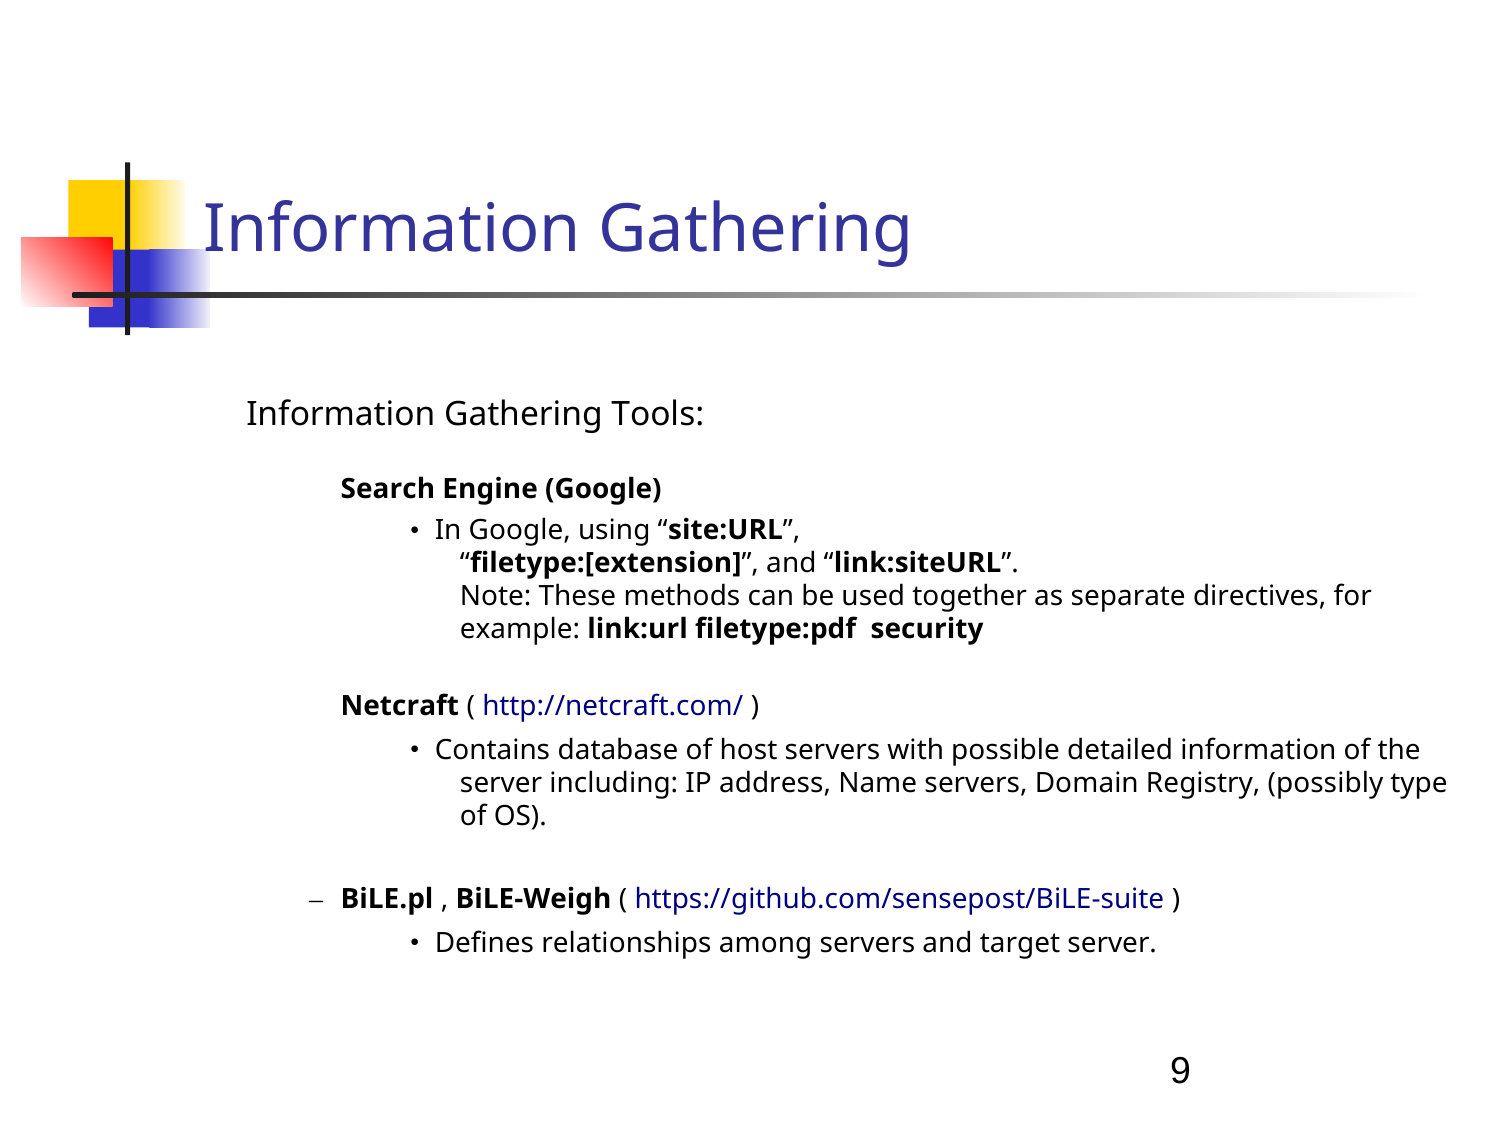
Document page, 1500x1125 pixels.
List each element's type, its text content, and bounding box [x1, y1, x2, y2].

title Information Gathering [188, 35, 1468, 276]
list Information Gathering Tools: Search Engine (Google) In Google, using “site:URL”, “filetype:[extension]”, and “link:siteURL”. Note: These methods can be used together as separate directives, for example: link:url filetype:pdf security Netcraft ( http://netcraft.com/ ) Contains database of host servers with possible detailed information of the server including: IP address, Name servers, Domain Registry, (possibly type of OS). BiLE.pl , BiLE-Weigh ( https://github.com/sensepost/BiLE-suite ) Defines relationships among servers and target server. [193, 331, 1469, 1007]
